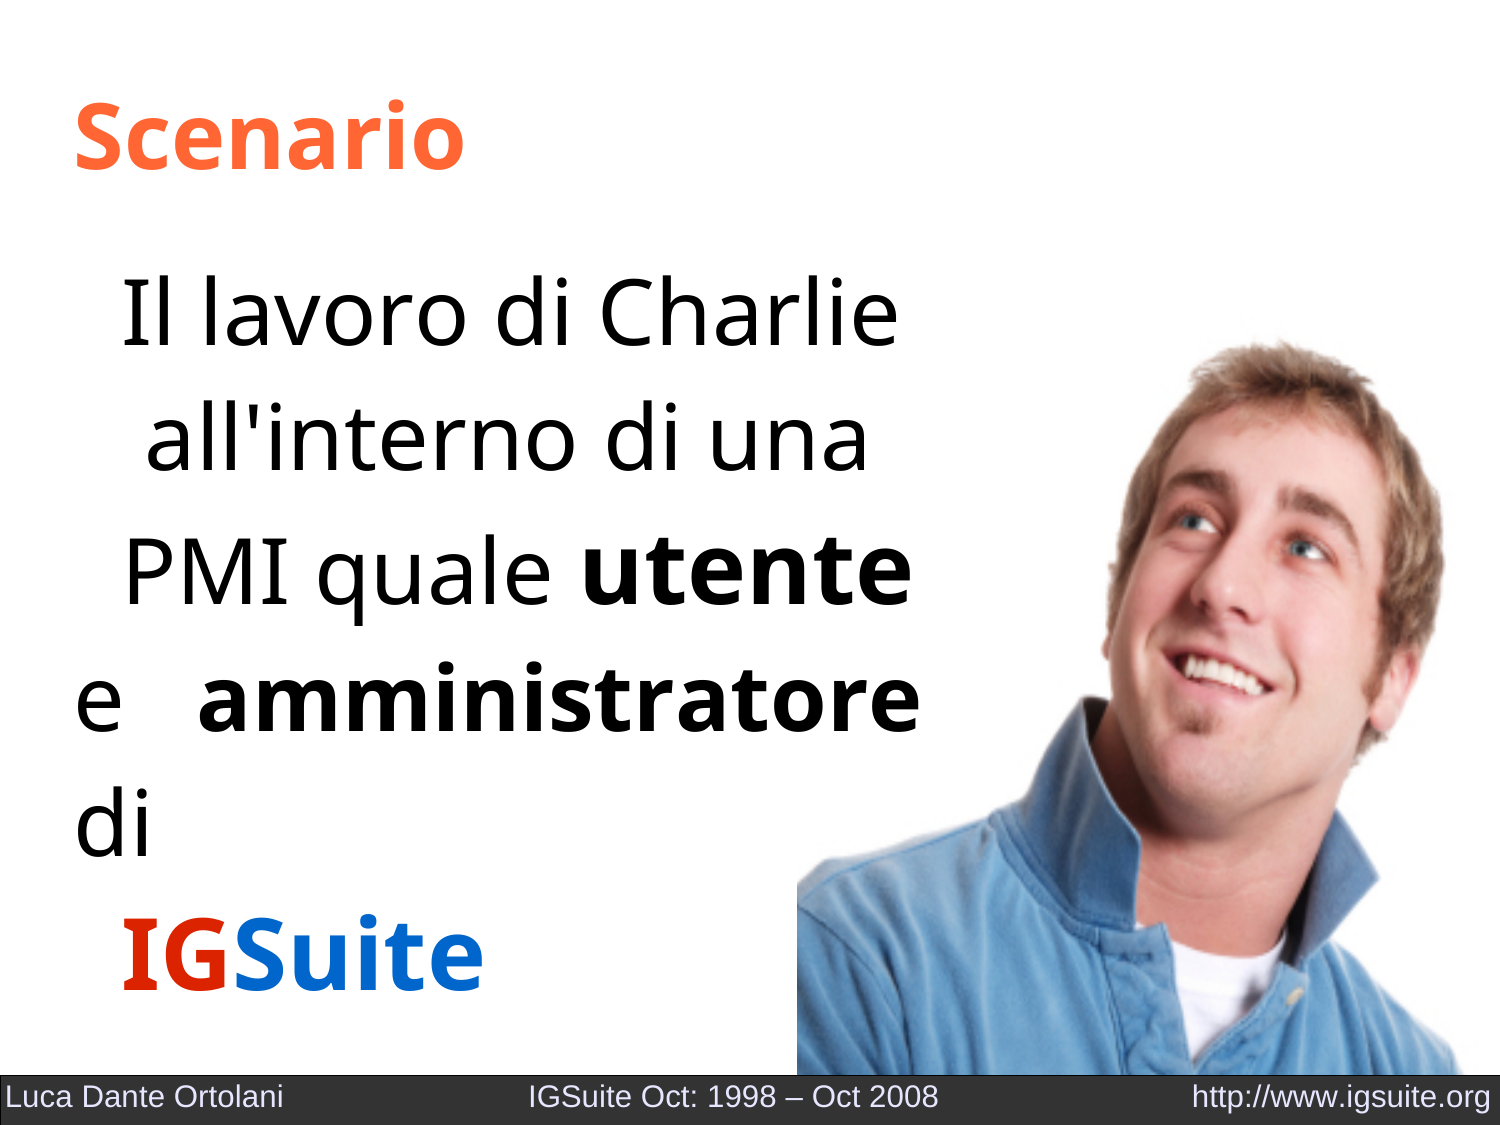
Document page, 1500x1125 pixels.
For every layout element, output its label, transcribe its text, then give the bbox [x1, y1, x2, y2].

text_box Scenario Il lavoro di Charlie all'interno di una PMI quale utente e amministratore di IGSuite [59, 63, 975, 1028]
picture [797, 295, 1500, 1075]
text_box Luca Dante Ortolani IGSuite Oct: 1998 – Oct 2008 http://www.igsuite.org [0, 1075, 1500, 1125]
